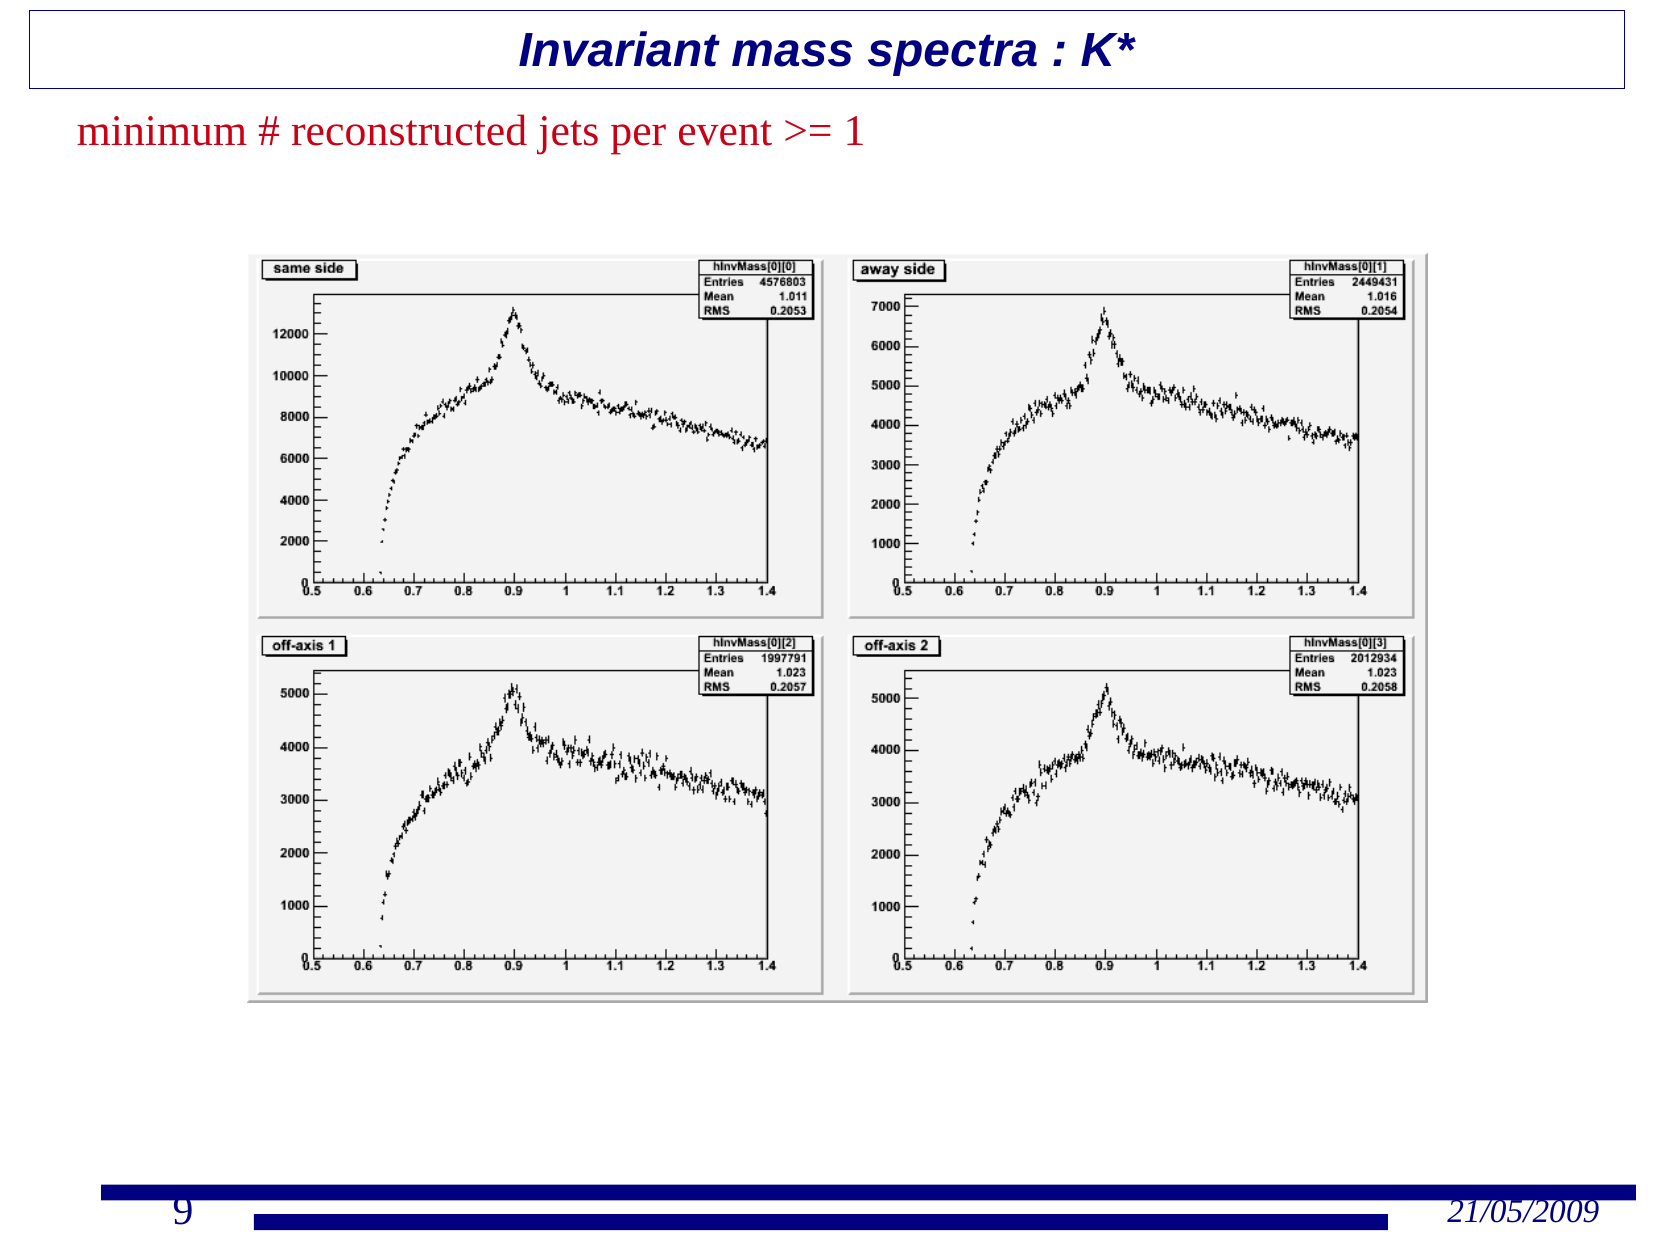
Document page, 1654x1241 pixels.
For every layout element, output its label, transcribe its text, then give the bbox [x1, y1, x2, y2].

picture [246, 341, 1428, 1003]
title Invariant mass spectra : K* [29, 10, 1625, 89]
text_box 9 [124, 1187, 243, 1241]
list minimum # reconstructed jets per event >= 1 [59, 106, 1595, 341]
